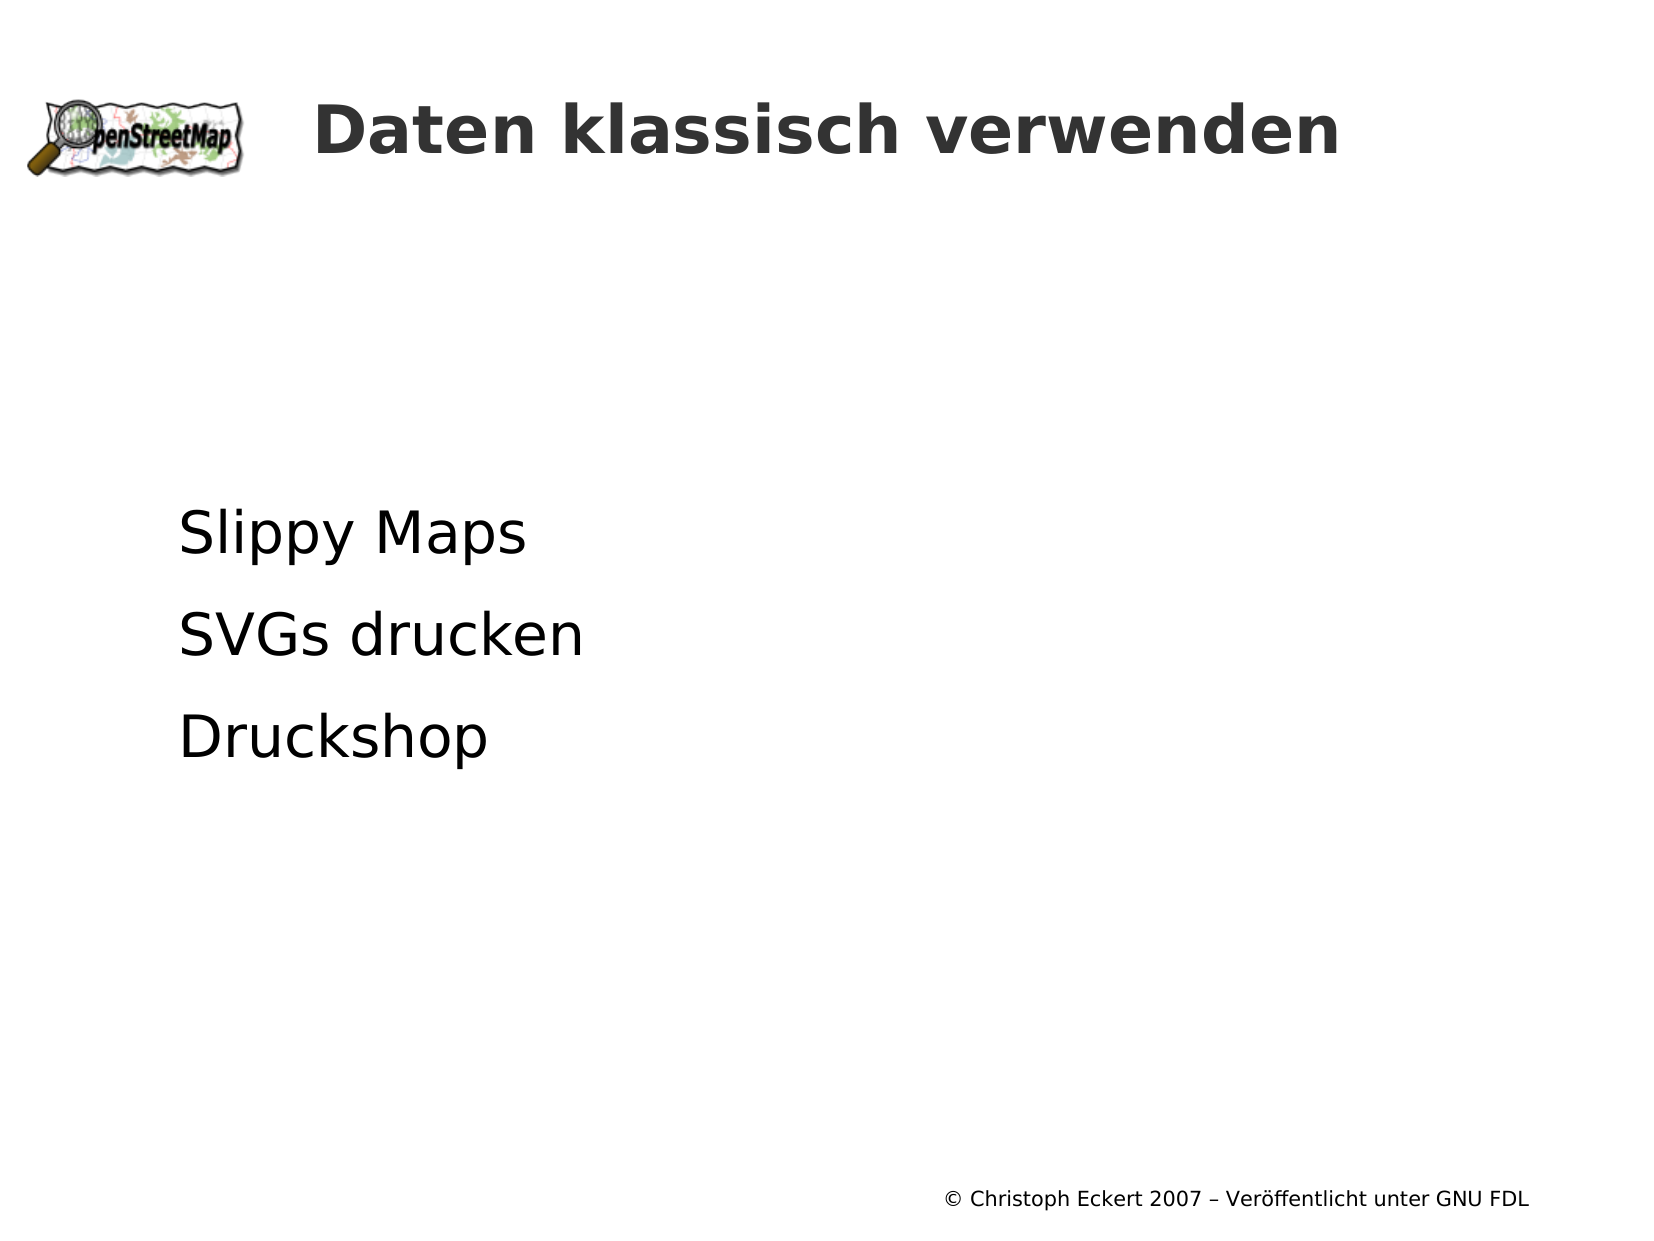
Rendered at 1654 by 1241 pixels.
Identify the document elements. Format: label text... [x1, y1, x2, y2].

picture [26, 98, 121, 177]
title Daten klassisch verwenden [121, 91, 1534, 299]
subtitle Slippy Maps SVGs drucken Druckshop [178, 328, 1570, 910]
